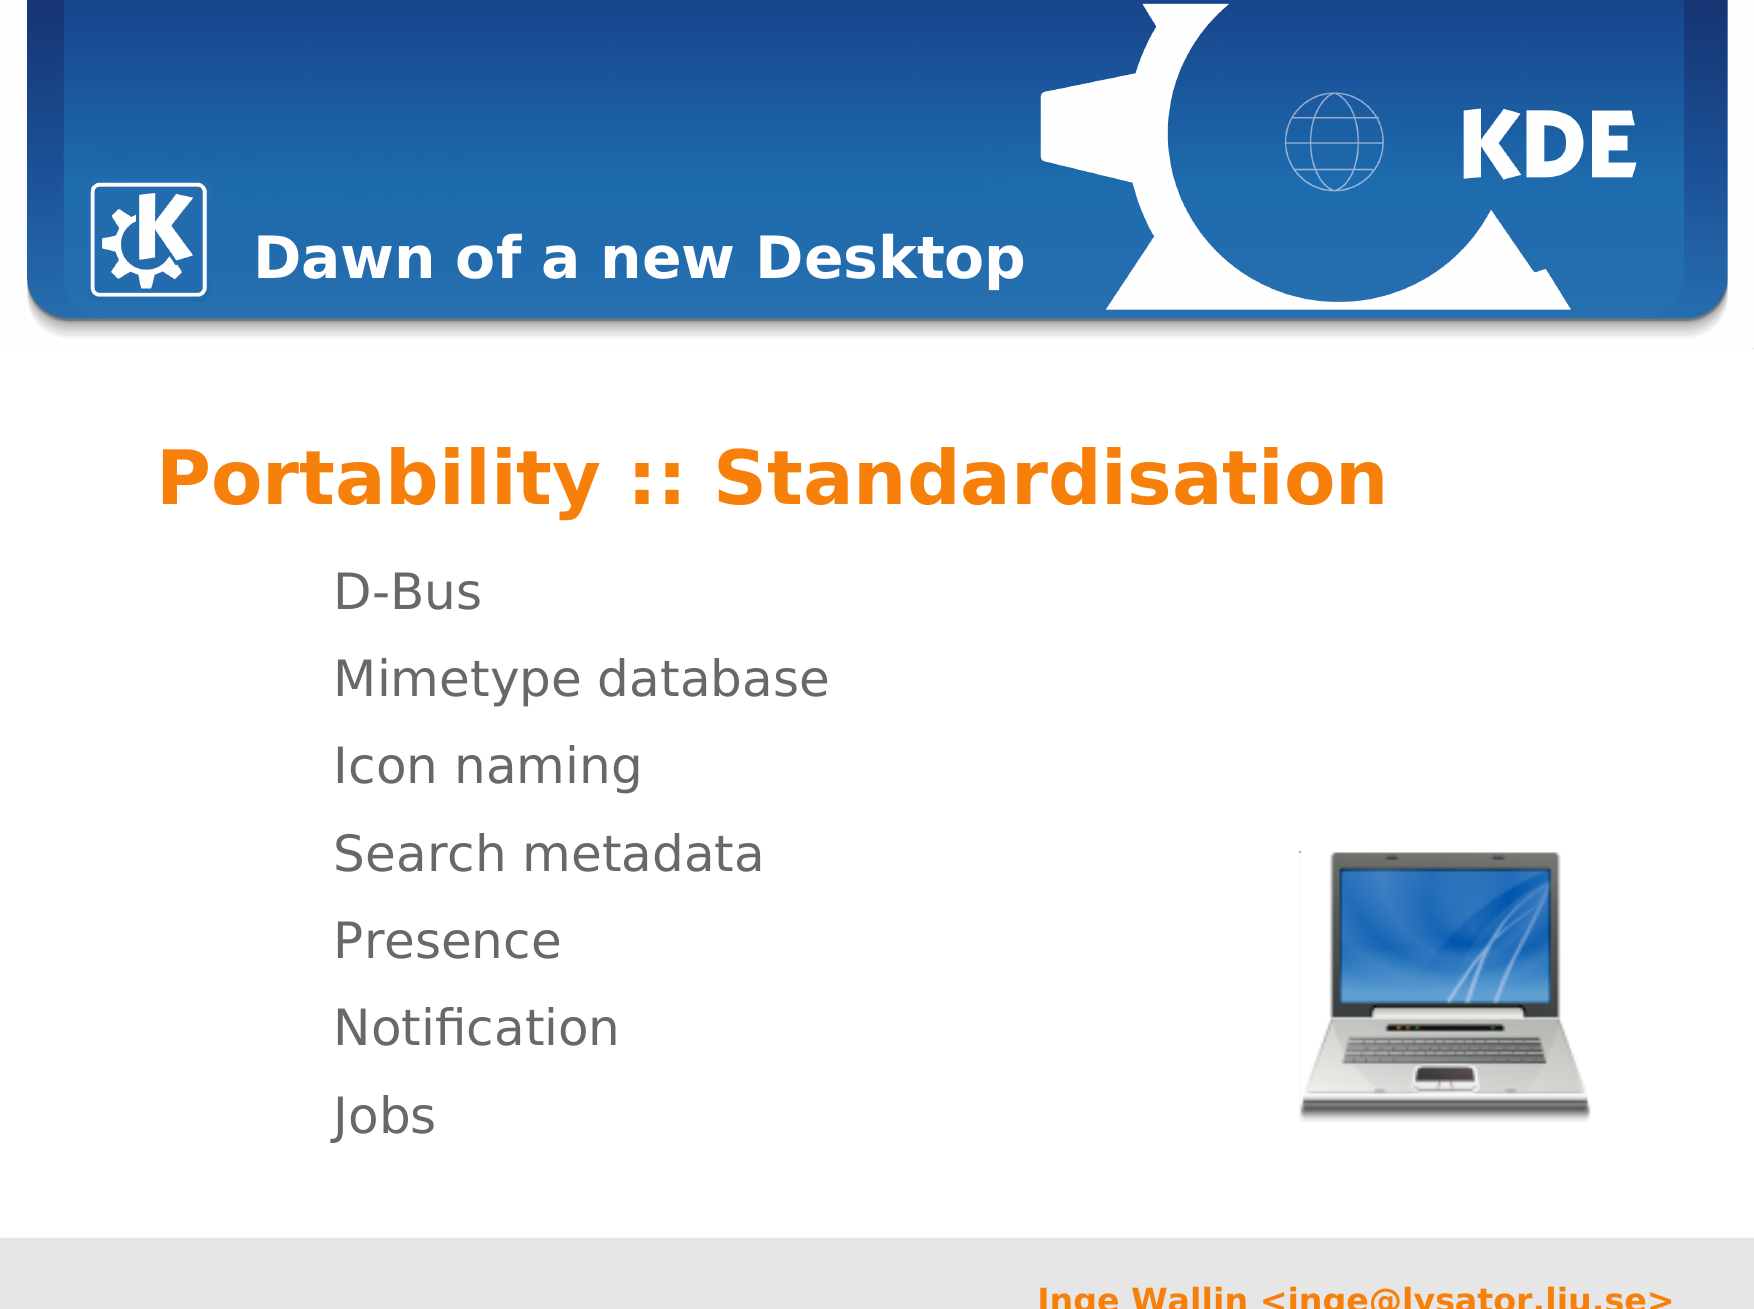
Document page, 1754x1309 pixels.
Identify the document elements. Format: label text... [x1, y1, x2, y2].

text_box Dawn of a new Desktop [208, 183, 1063, 296]
text_box Portability :: Standardisation [111, 383, 1595, 486]
text_box D-Bus Mimetype database Icon naming Search metadata Presence Notification Jobs [319, 526, 1418, 1211]
picture [0, 0, 1754, 349]
picture [1299, 851, 1595, 1123]
